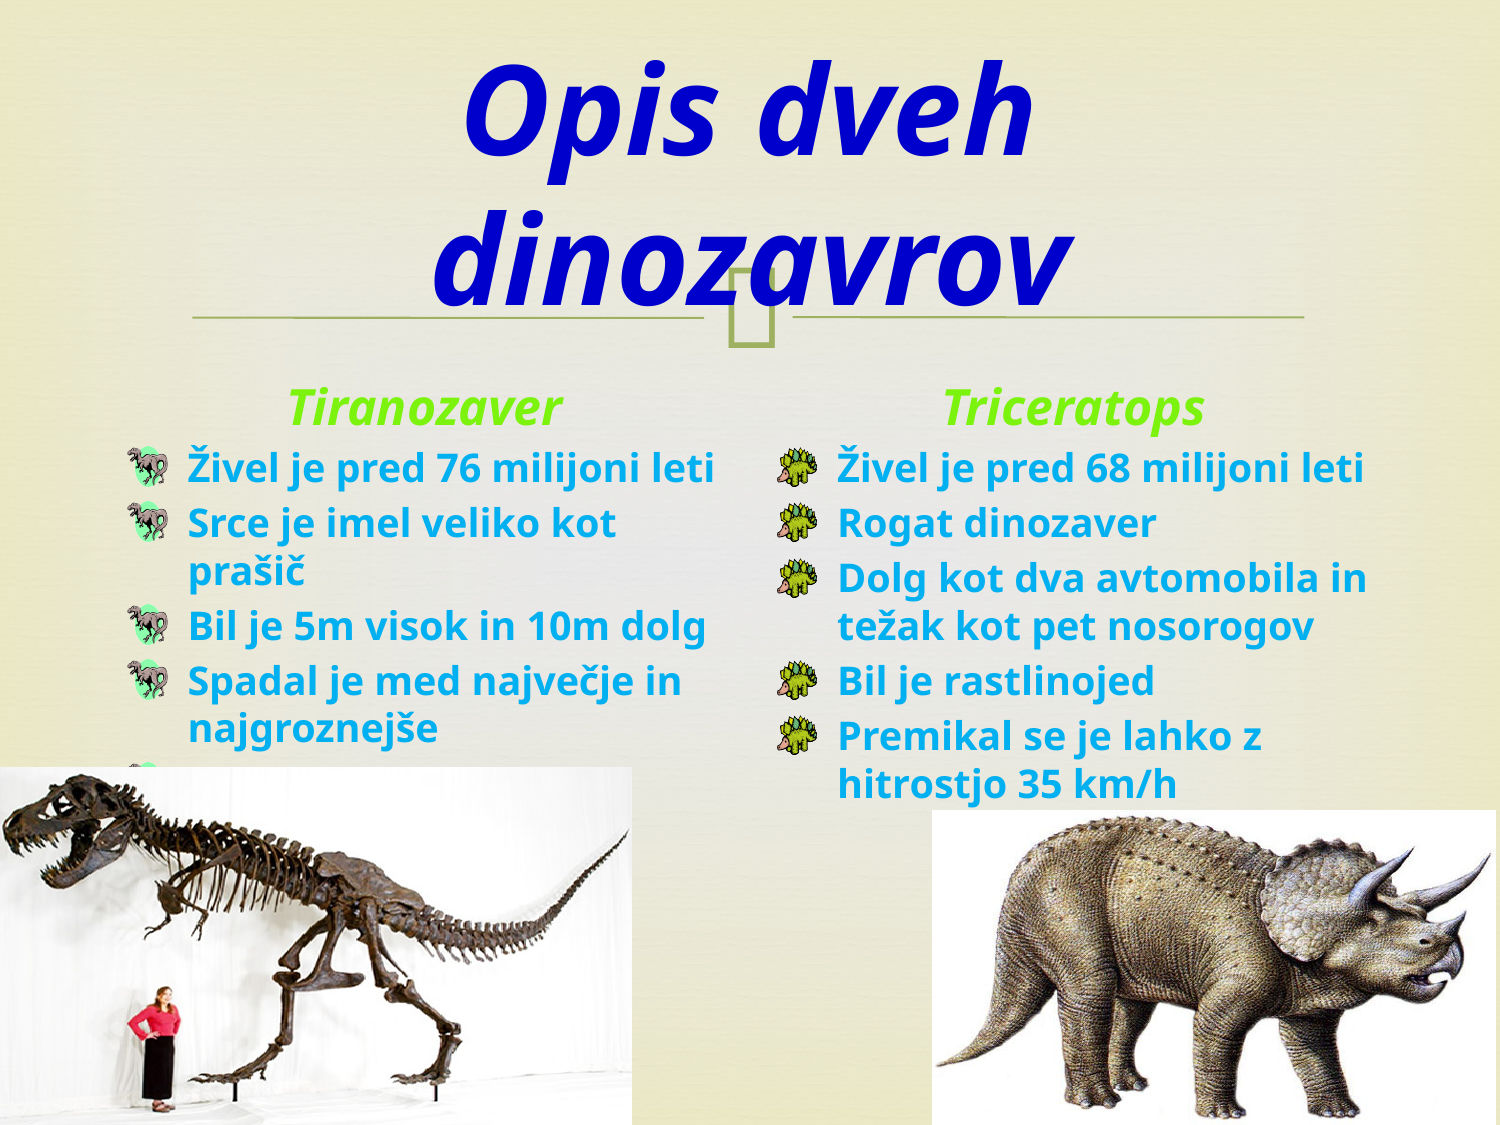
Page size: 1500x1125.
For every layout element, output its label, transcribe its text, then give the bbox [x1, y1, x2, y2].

list Tiranozaver Živel je pred 76 milijoni leti Srce je imel veliko kot prašič Bil je 5m visok in 10m dolg Spadal je med največje in najgroznejše Bil je mesojeda žival [112, 367, 737, 1004]
title Opis dveh dinozavrov [113, 93, 1386, 267]
picture [0, 767, 632, 1125]
list Triceratops Živel je pred 68 milijoni leti Rogat dinozaver Dolg kot dva avtomobila in težak kot pet nosorogov Bil je rastlinojed Premikal se je lahko z hitrostjo 35 km/h [761, 367, 1386, 1004]
picture [932, 810, 1496, 1125]
